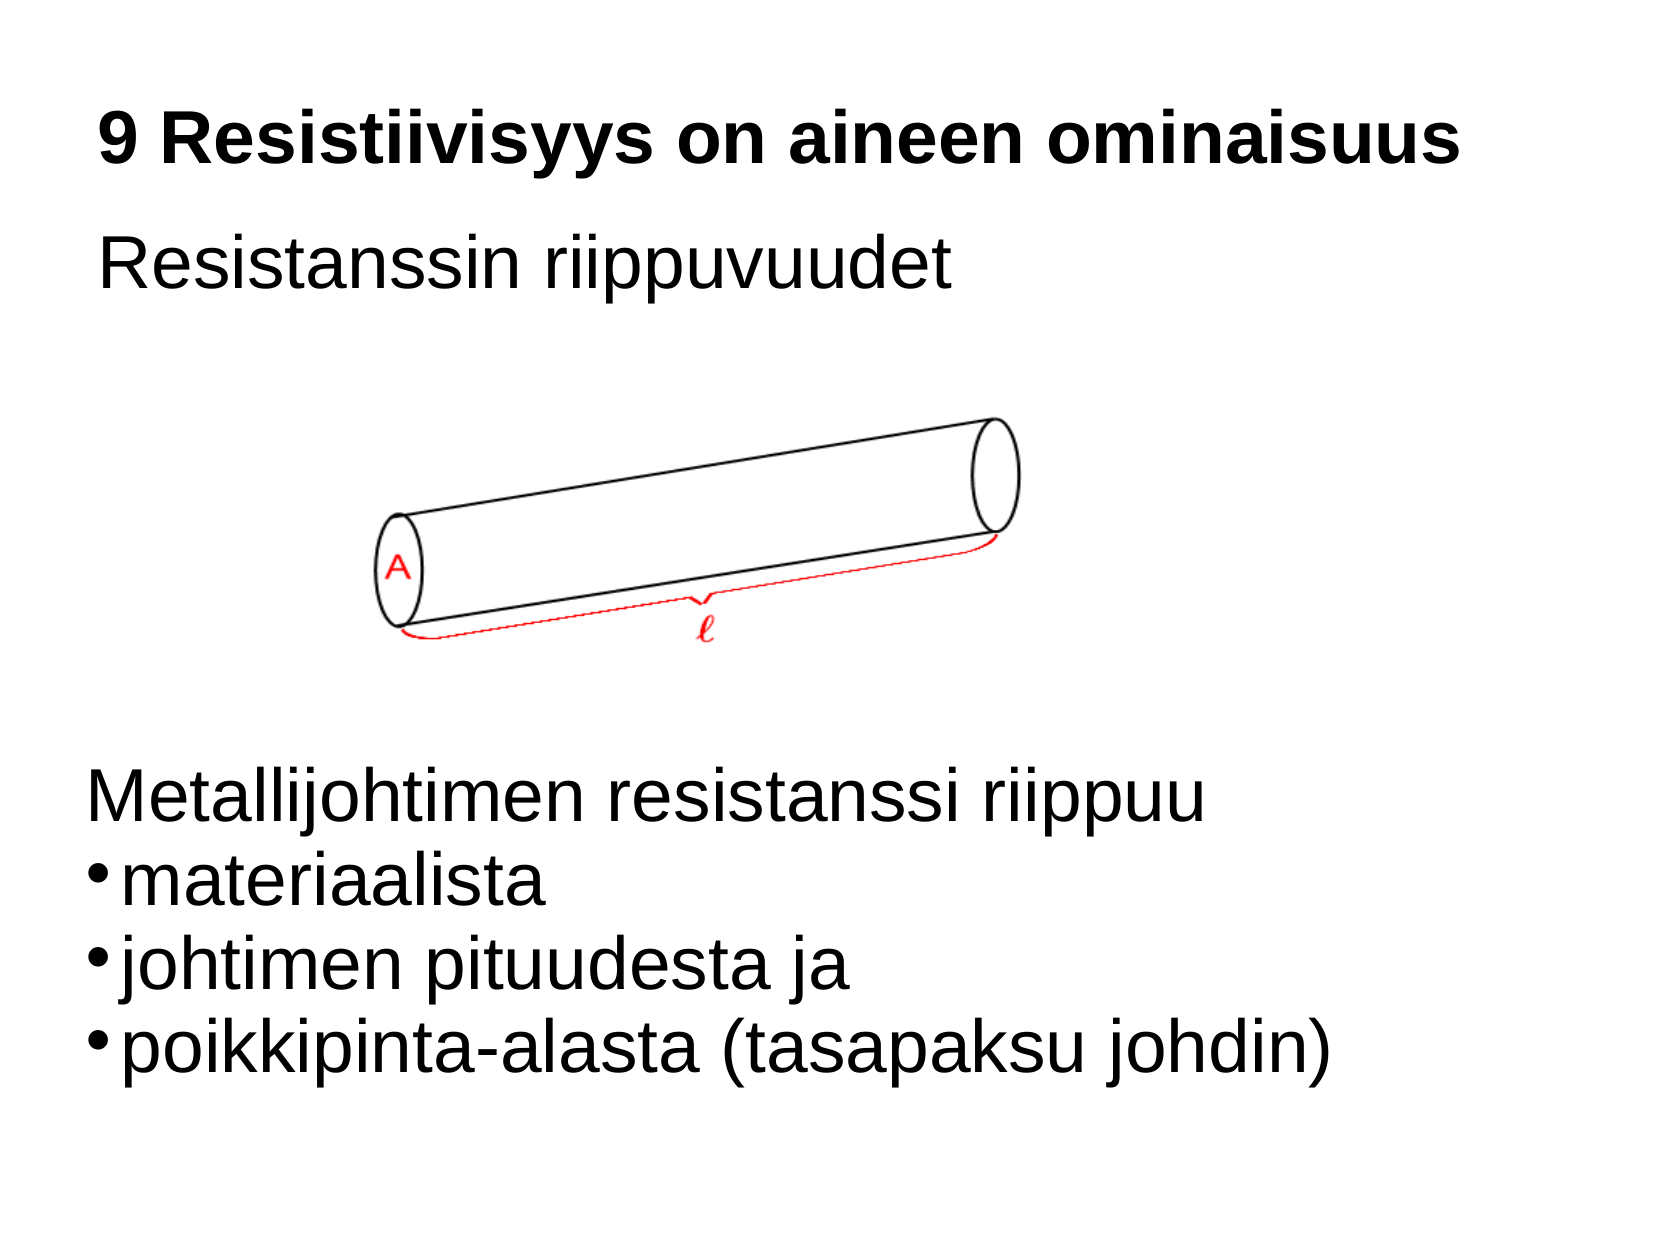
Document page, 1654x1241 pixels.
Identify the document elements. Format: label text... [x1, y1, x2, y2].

text_box Metallijohtimen resistanssi riippuu materiaalista johtimen pituudesta ja poikkipinta-alasta (tasapaksu johdin) [70, 742, 1607, 1241]
text_box 9 Resistiivisyys on aineen ominaisuus Resistanssin riippuvuudet [82, 83, 1560, 435]
picture [320, 373, 1087, 686]
